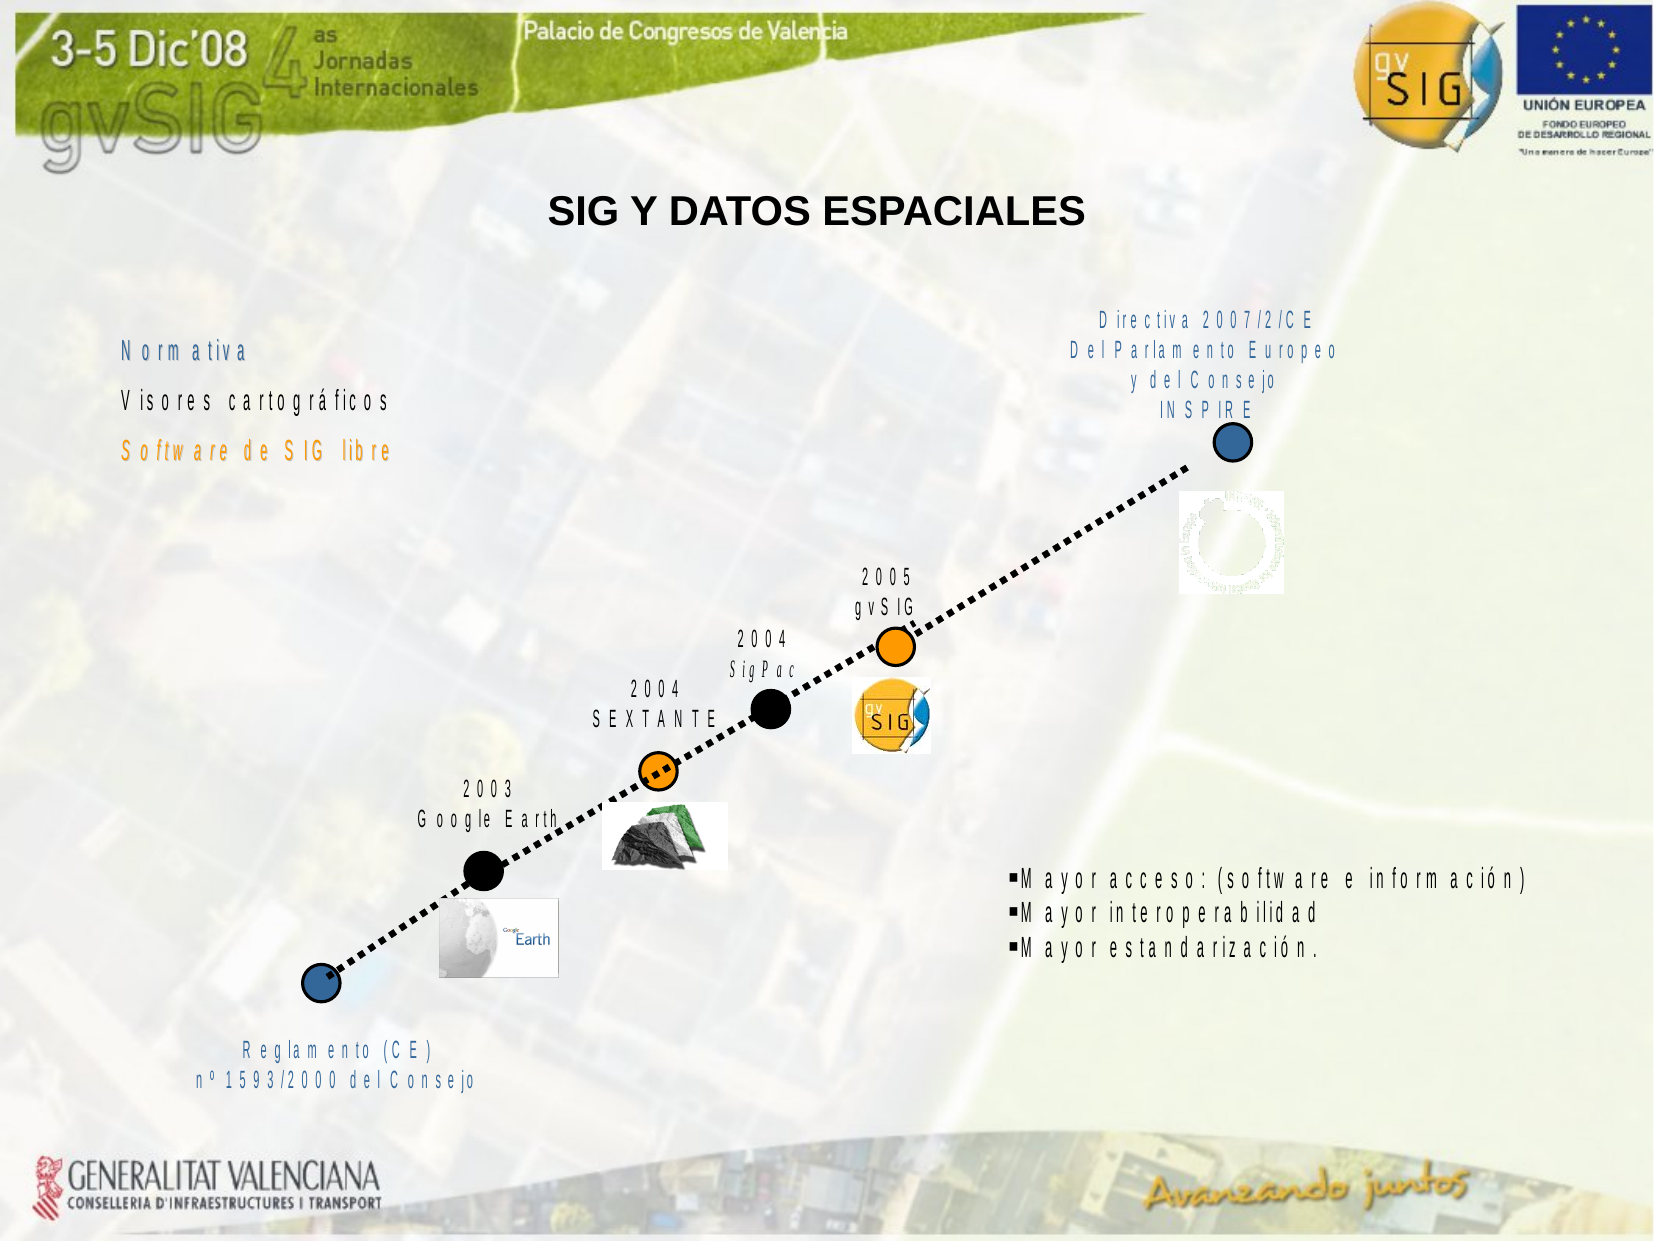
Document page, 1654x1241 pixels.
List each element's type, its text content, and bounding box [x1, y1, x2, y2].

picture [0, 0, 1654, 1241]
text_box SIG Y DATOS ESPACIALES [532, 180, 1101, 250]
